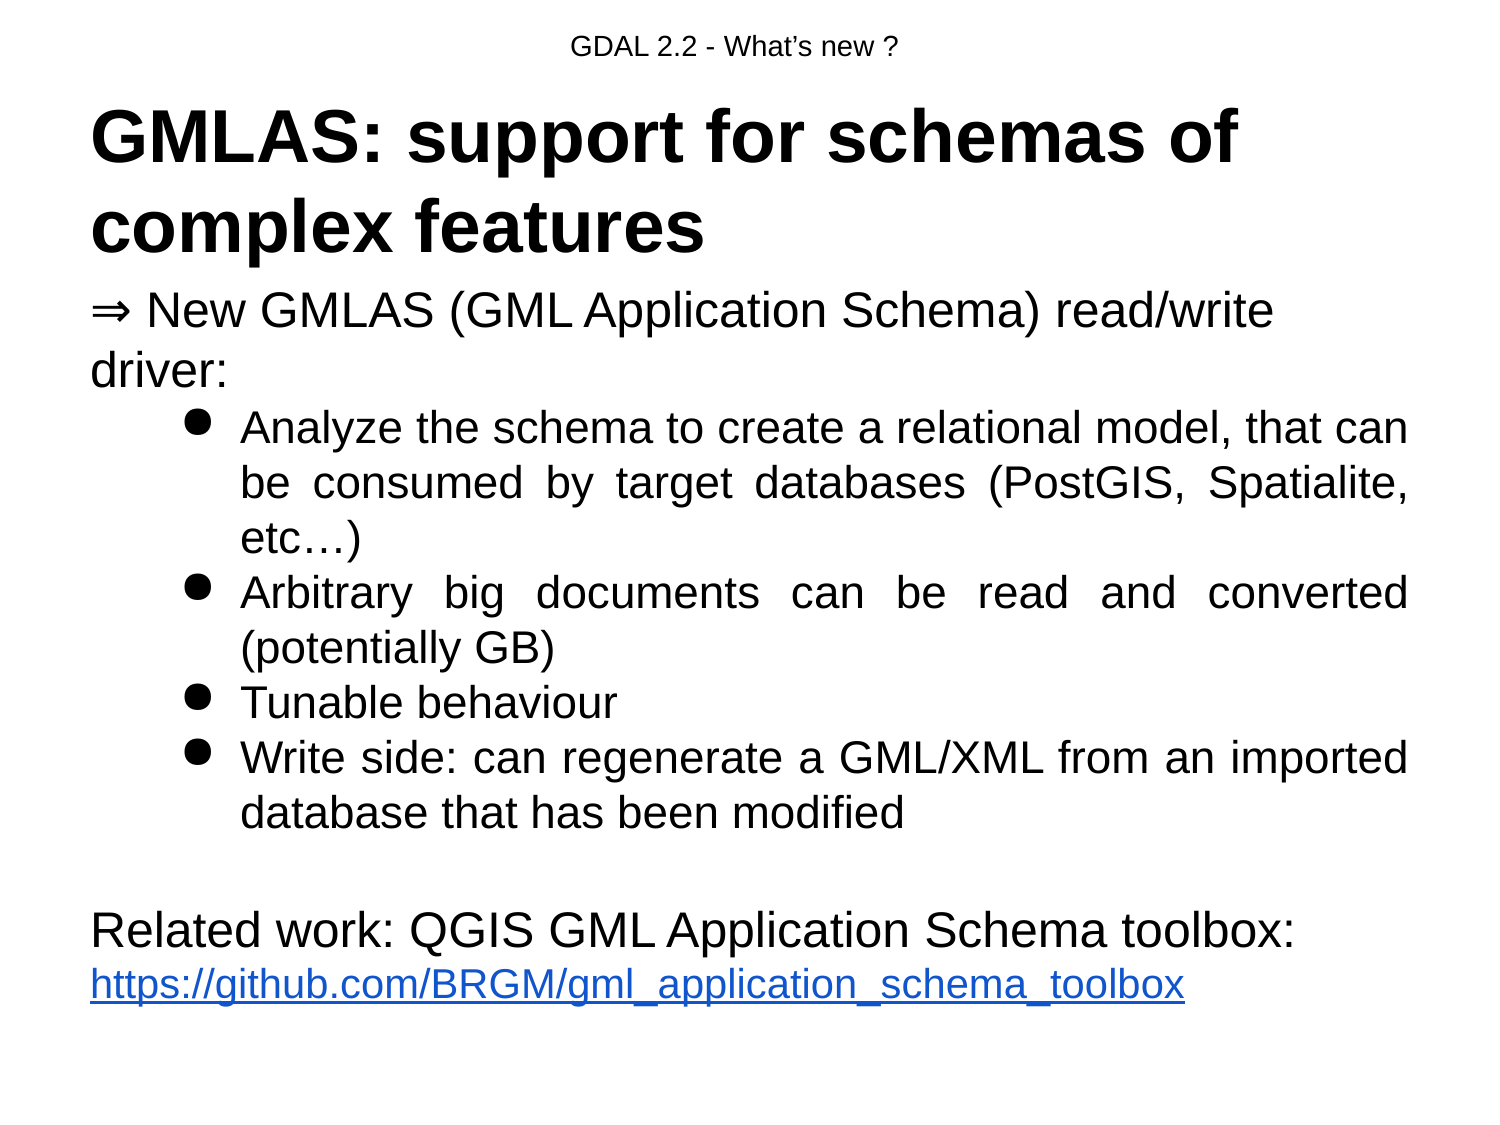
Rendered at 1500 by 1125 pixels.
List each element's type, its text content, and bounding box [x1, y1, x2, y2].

title ​GMLAS: support for schemas of complex features [75, 95, 1425, 262]
list ⇒ New GMLAS (GML Application Schema) read/write driver: Analyze the schema to create a relational model, that can be consumed by target databases (PostGIS, Spatialite, etc…) Arbitrary big documents can be read and converted (potentially GB) Tunable behaviour Write side: can regenerate a GML/XML from an imported database that has been modified Related work: QGIS GML Application Schema toolbox: https://github.com/BRGM/gml_application_schema_toolbox [75, 262, 1425, 1078]
